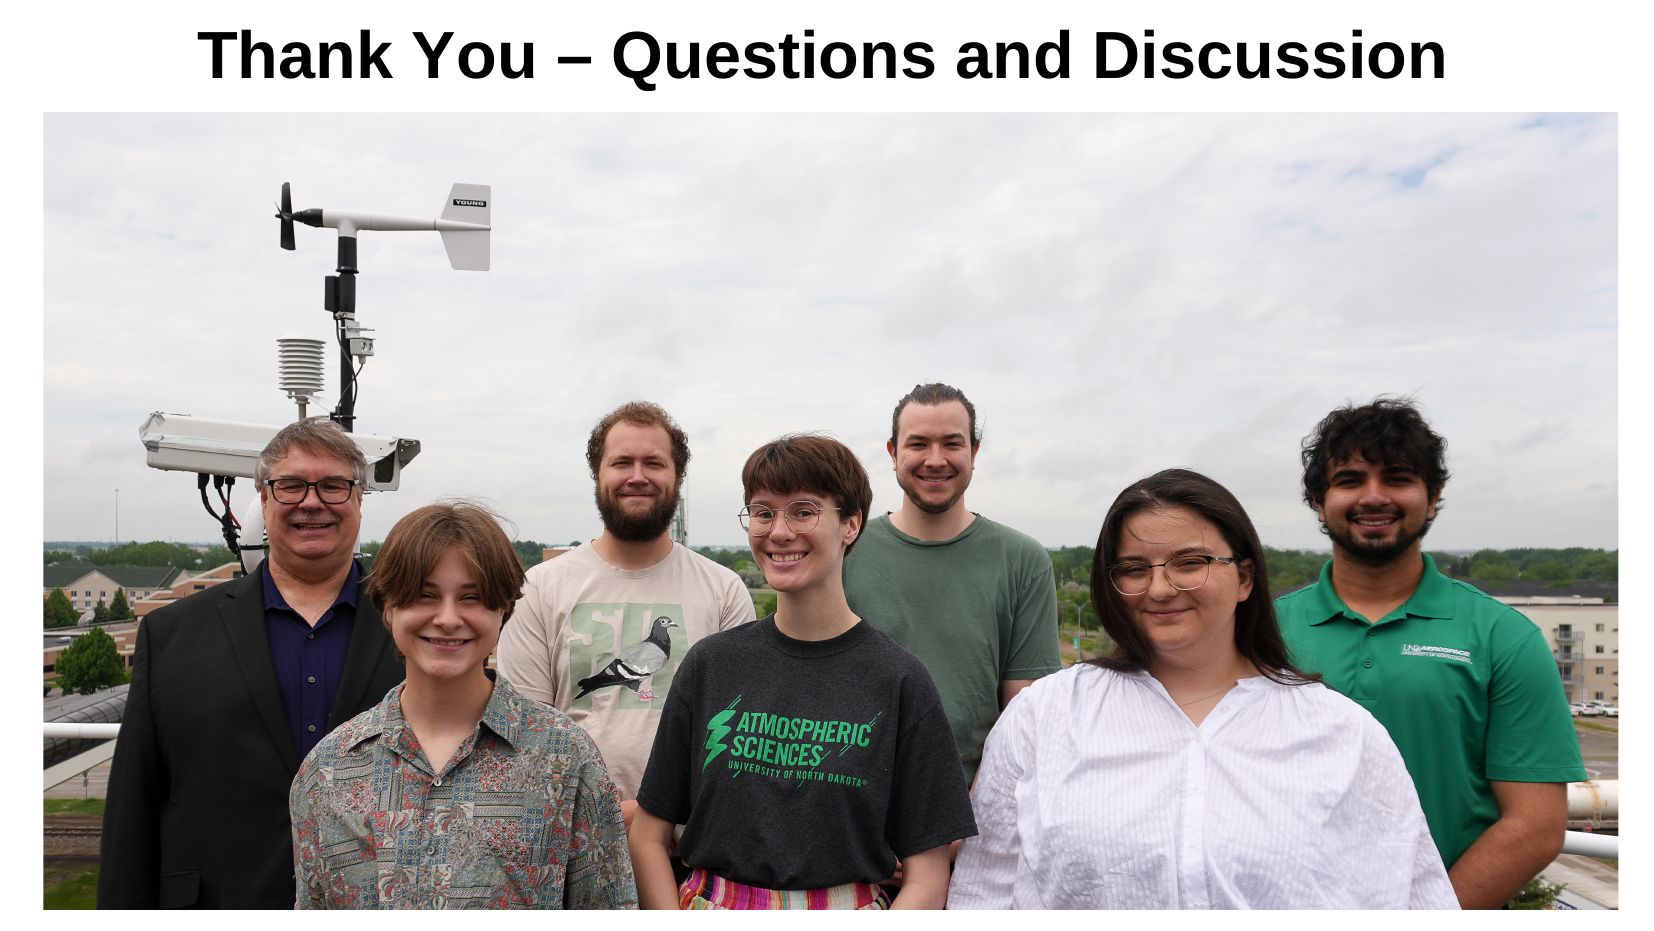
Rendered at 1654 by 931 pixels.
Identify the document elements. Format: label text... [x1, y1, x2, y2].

picture [43, 112, 1619, 910]
title Thank You – Questions and Discussion [0, 6, 1647, 107]
